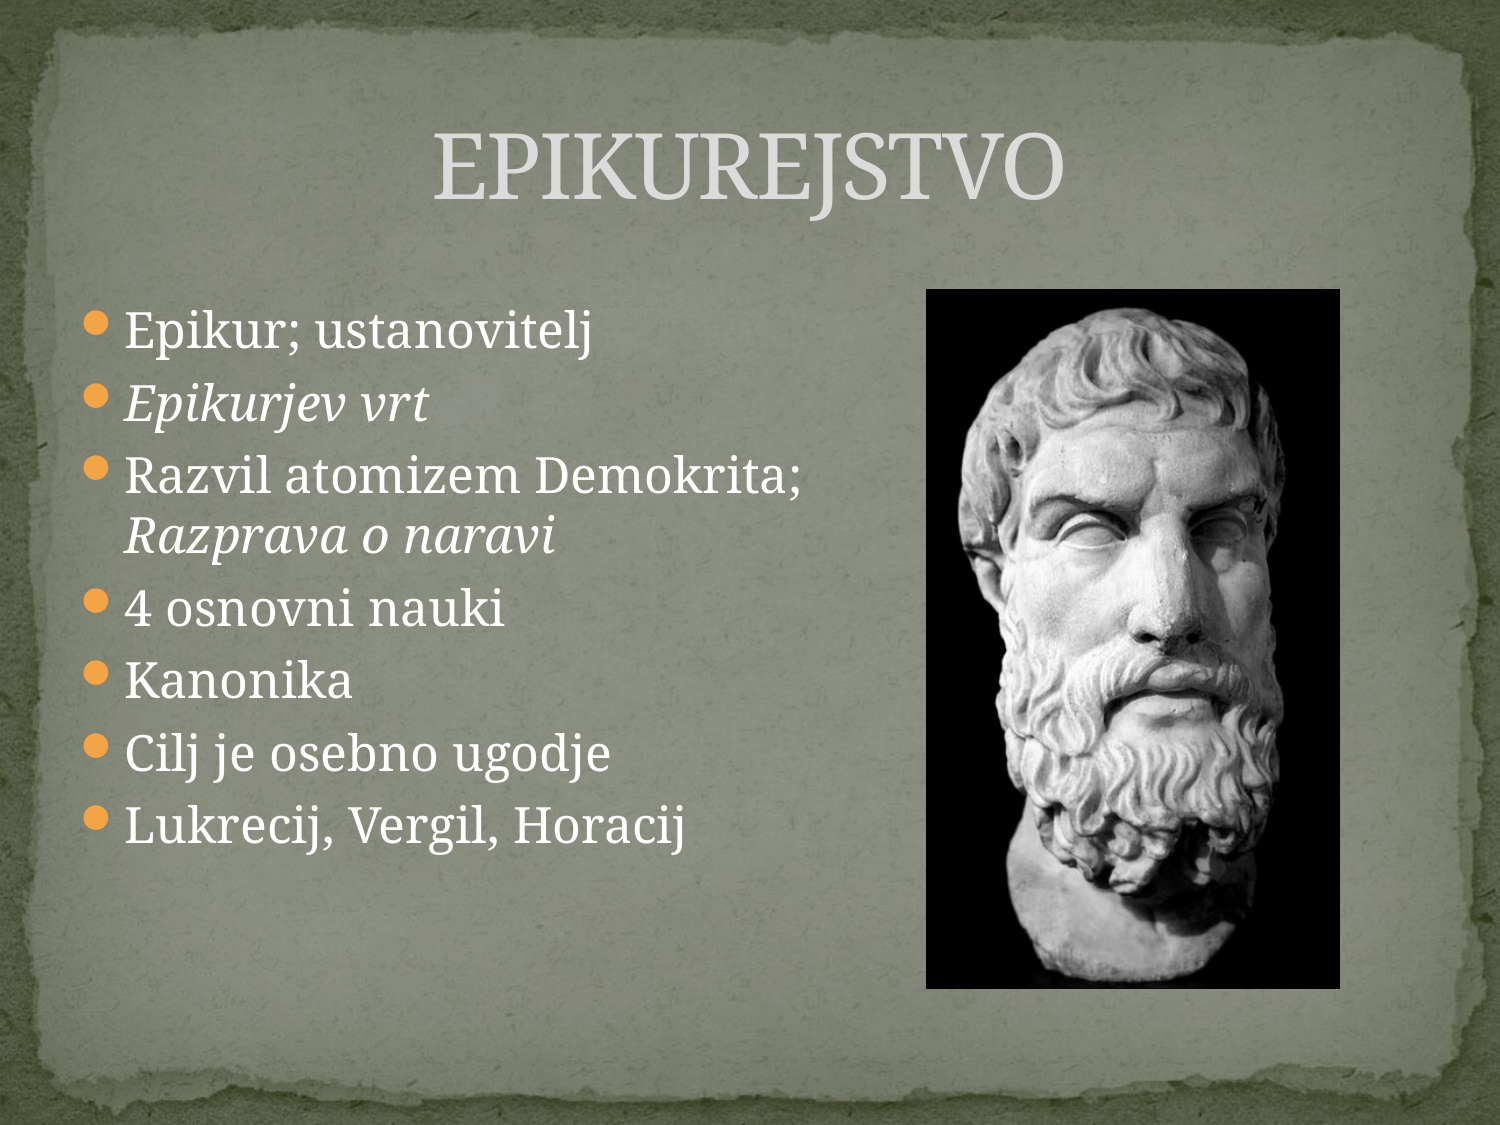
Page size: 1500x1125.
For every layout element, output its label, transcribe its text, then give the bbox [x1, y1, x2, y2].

picture [0, 0, 1500, 1125]
title EPIKUREJSTVO [75, 24, 1425, 225]
list Epikur; ustanovitelj Epikurjev vrt Razvil atomizem Demokrita; Razprava o naravi 4 osnovni nauki Kanonika Cilj je osebno ugodje Lukrecij, Vergil, Horacij [64, 290, 1415, 1041]
